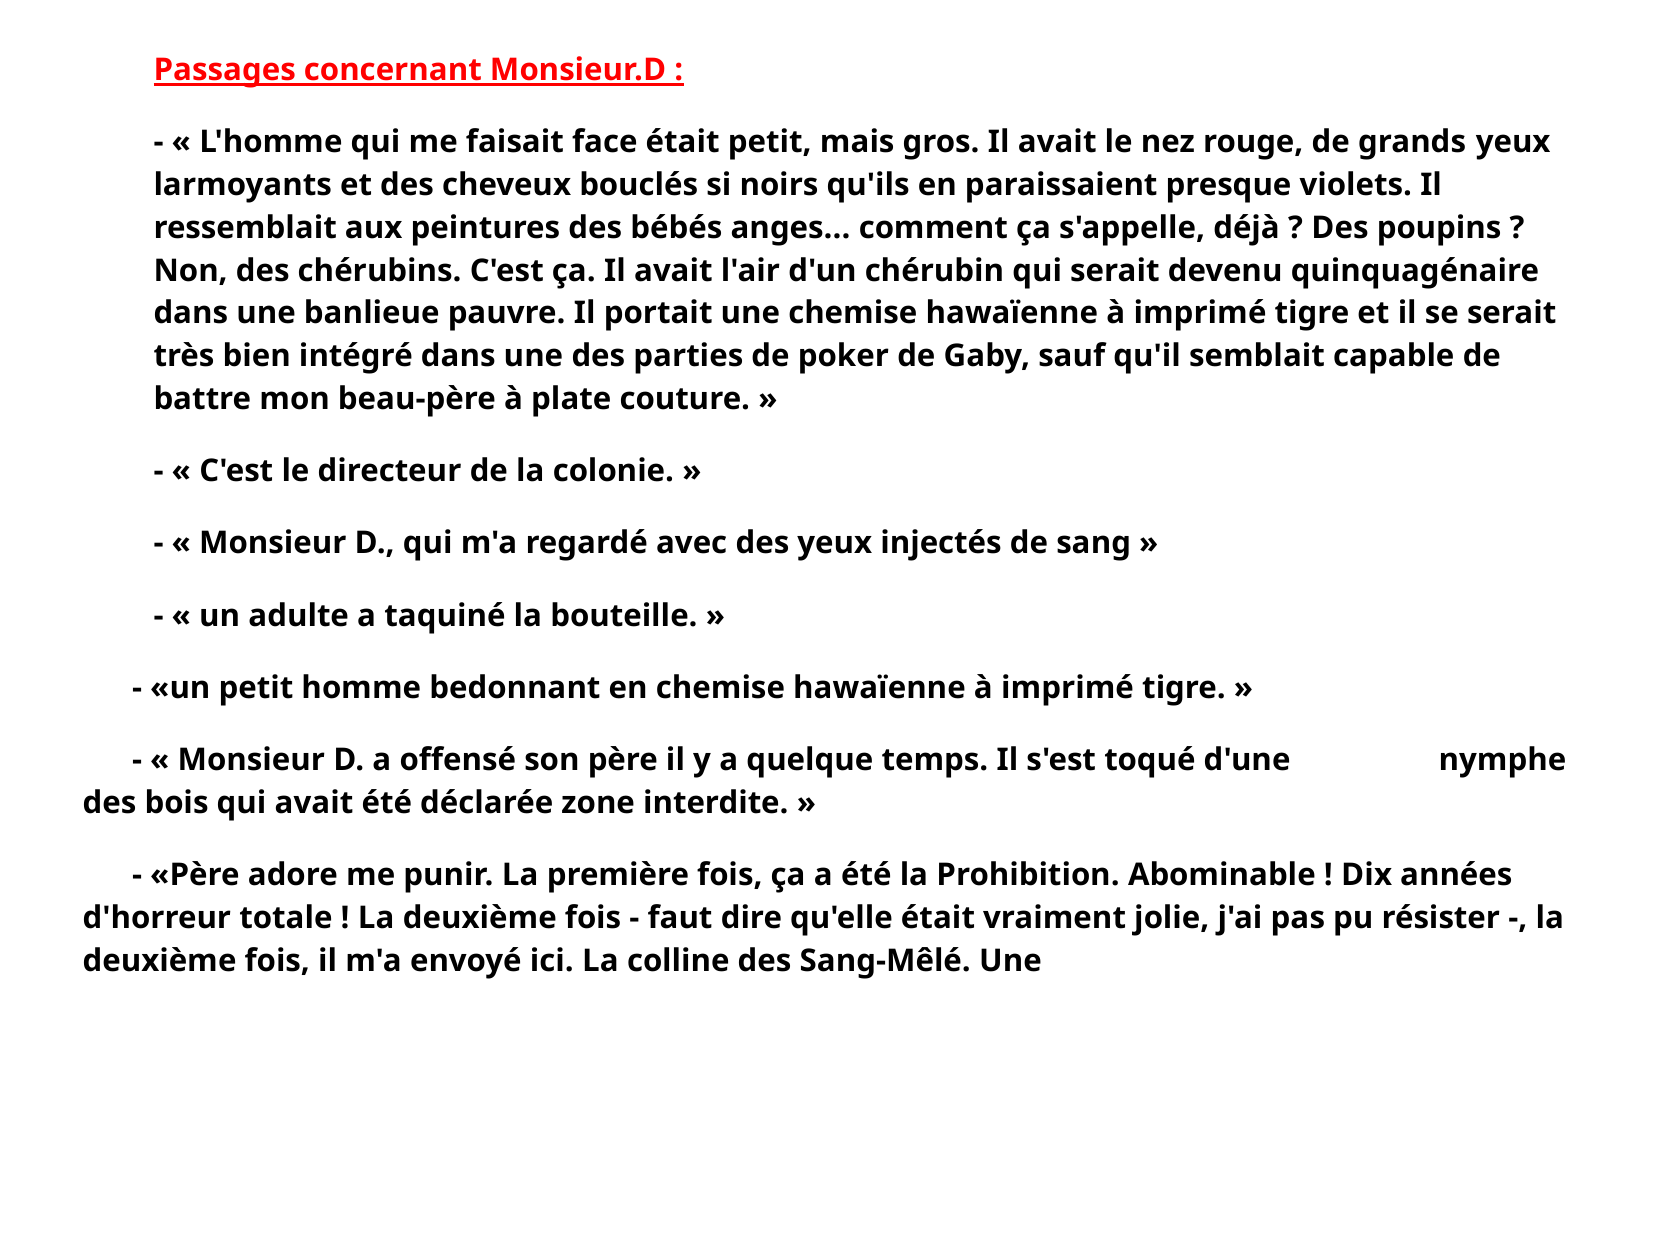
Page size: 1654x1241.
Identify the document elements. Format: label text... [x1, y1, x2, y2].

list Passages concernant Monsieur.D : - « L'homme qui me faisait face était petit, mais gros. Il avait le nez rouge, de grands yeux larmoyants et des cheveux bouclés si noirs qu'ils en paraissaient presque violets. Il ressemblait aux peintures des bébés anges... comment ça s'appelle, déjà ? Des poupins ? Non, des chérubins. C'est ça. Il avait l'air d'un chérubin qui serait devenu quinquagénaire dans une banlieue pauvre. Il portait une chemise hawaïenne à imprimé tigre et il se serait très bien intégré dans une des parties de poker de Gaby, sauf qu'il semblait capable de battre mon beau-père à plate couture. » - « C'est le directeur de la colonie. » - « Monsieur D., qui m'a regardé avec des yeux injectés de sang » - « un adulte a taquiné la bouteille. » - «un petit homme bedonnant en chemise hawaïenne à imprimé tigre. » - « Monsieur D. a offensé son père il y a quelque temps. Il s'est toqué d'une nymphe des bois qui avait été déclarée zone interdite. » - «Père adore me punir. La première fois, ça a été la Prohibition. Abominable ! Dix années d'horreur totale ! La deuxième fois - faut dire qu'elle était vraiment jolie, j'ai pas pu résister -, la deuxième fois, il m'a envoyé ici. La colline des Sang-Mêlé. Une [82, 47, 1571, 1241]
